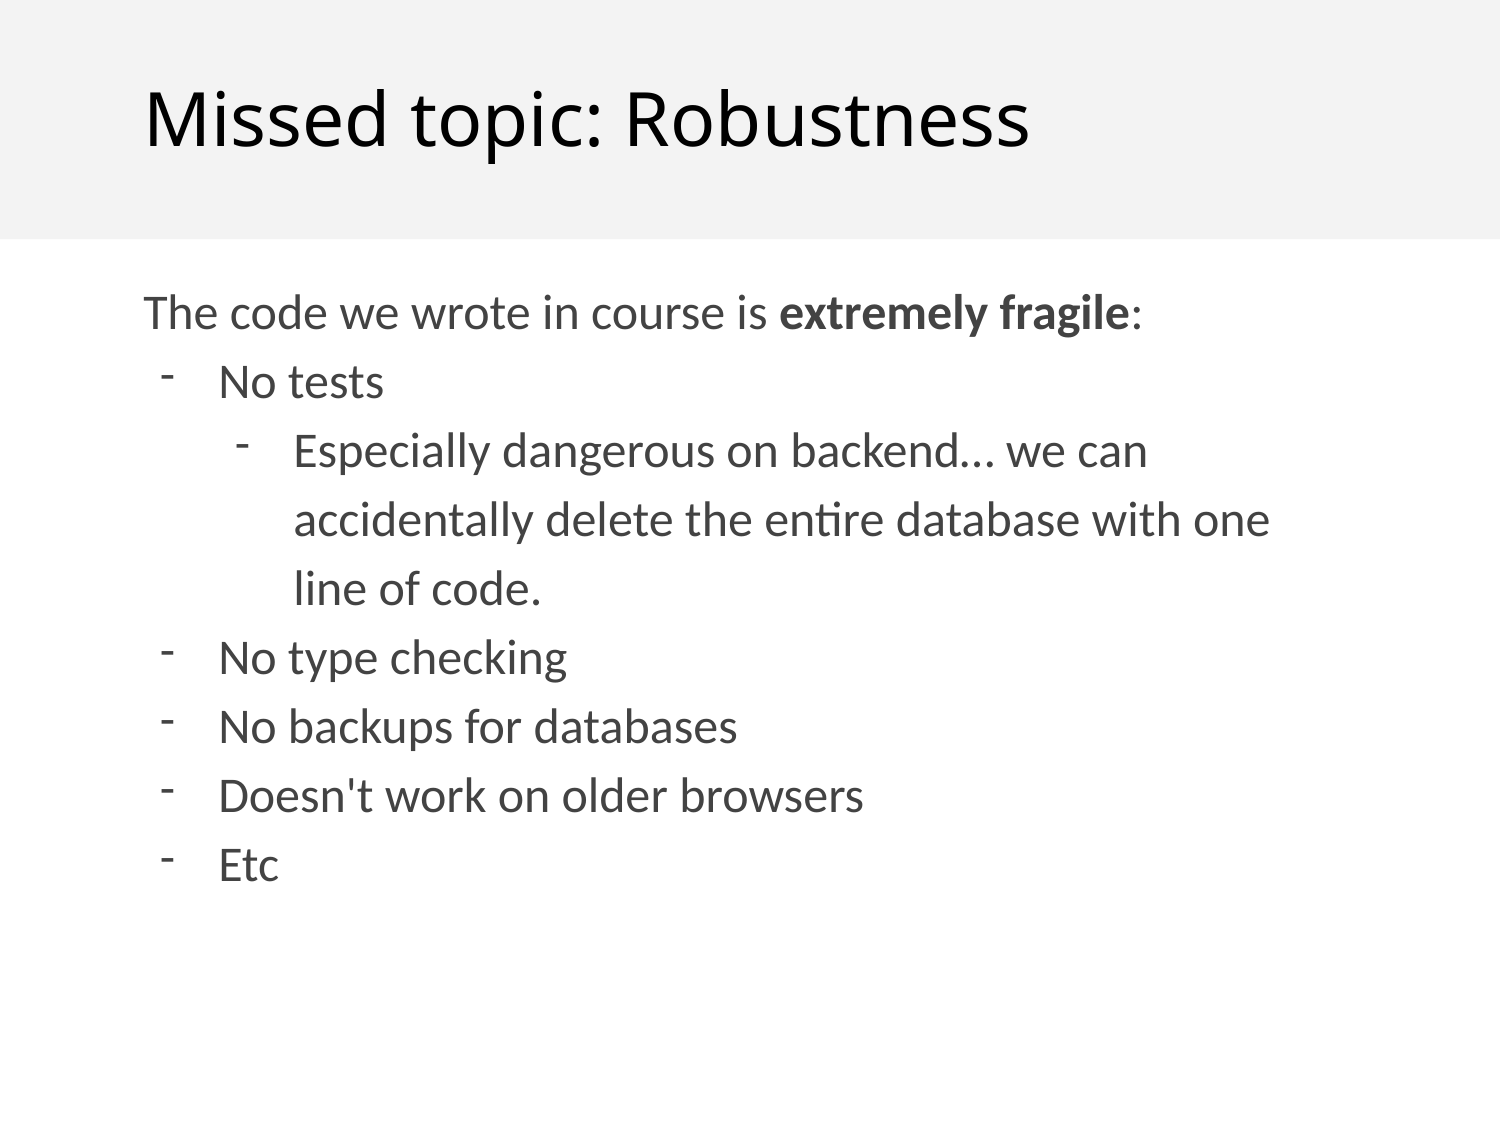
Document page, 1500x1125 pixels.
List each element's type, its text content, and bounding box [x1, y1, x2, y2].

list The code we wrote in course is extremely fragile: No tests Especially dangerous on backend… we can accidentally delete the entire database with one line of code. No type checking No backups for databases Doesn't work on older browsers Etc [128, 255, 1372, 1004]
title Missed topic: Robustness [128, 56, 1372, 183]
